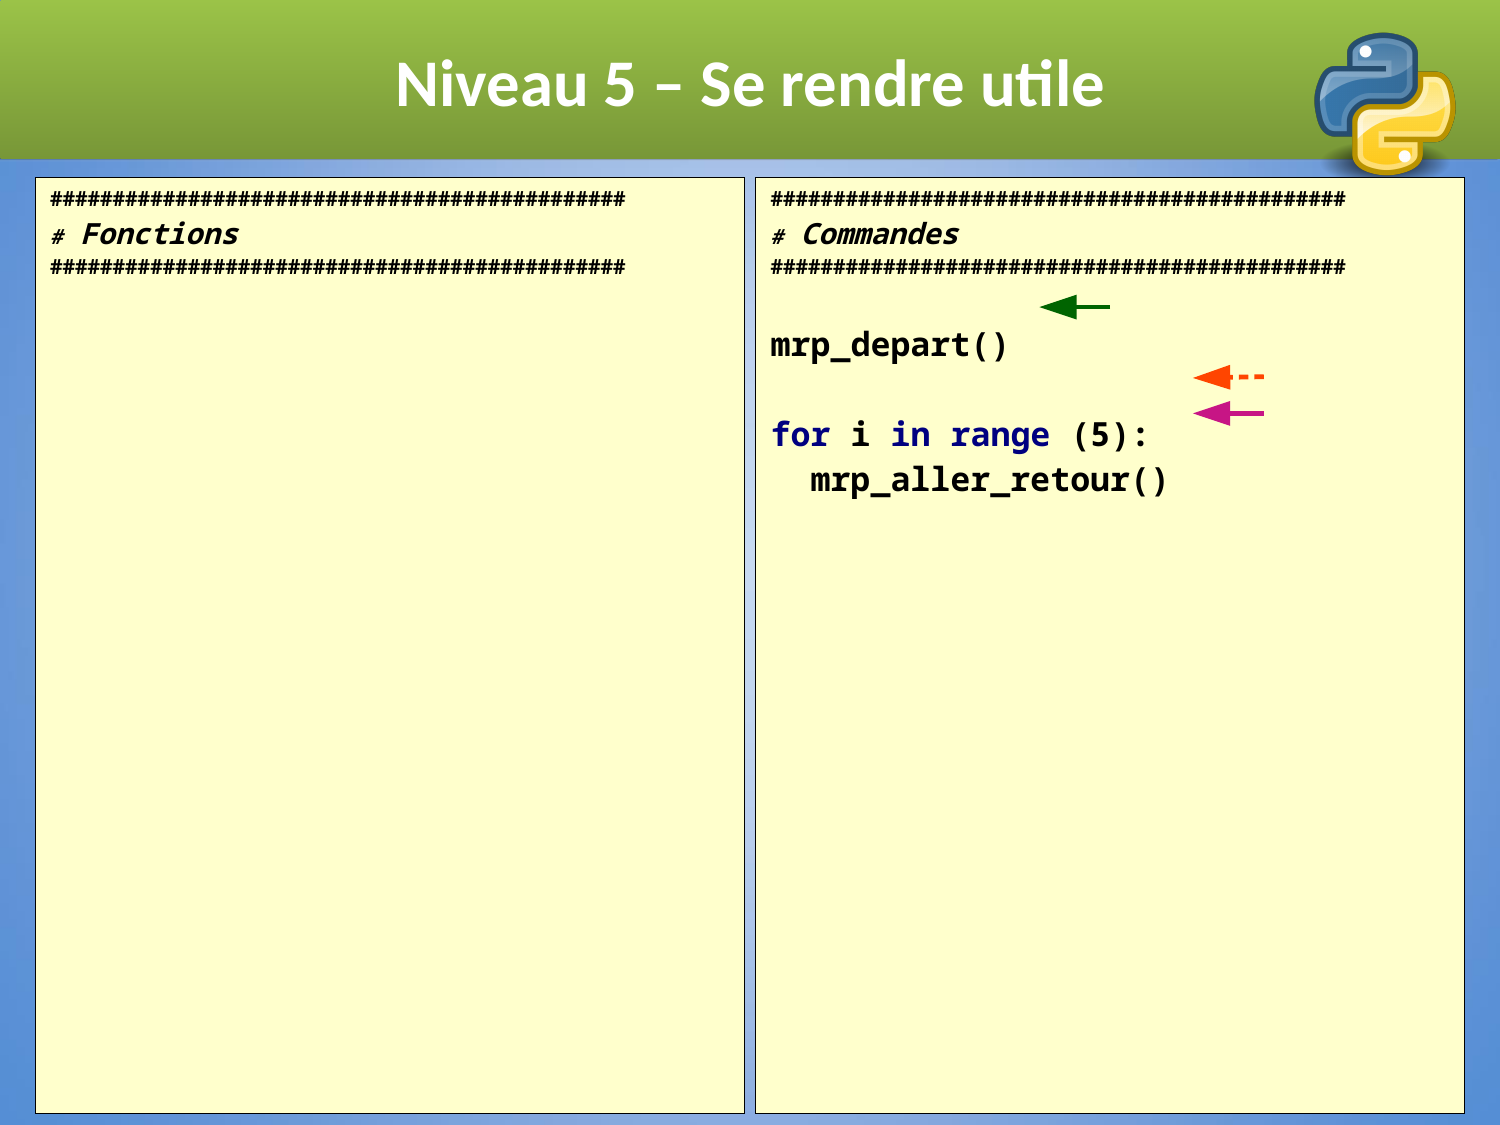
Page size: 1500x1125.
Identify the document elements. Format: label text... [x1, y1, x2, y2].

text_box Niveau 5 – Se rendre utile [0, 0, 1500, 159]
text_box ############################################## # Fonctions ############################################## [35, 177, 745, 1114]
text_box ############################################## # Commandes ############################################## mrp_depart() for i in range (5): mrp_aller_retour() [755, 177, 1465, 1114]
picture [0, 29, 1500, 1125]
